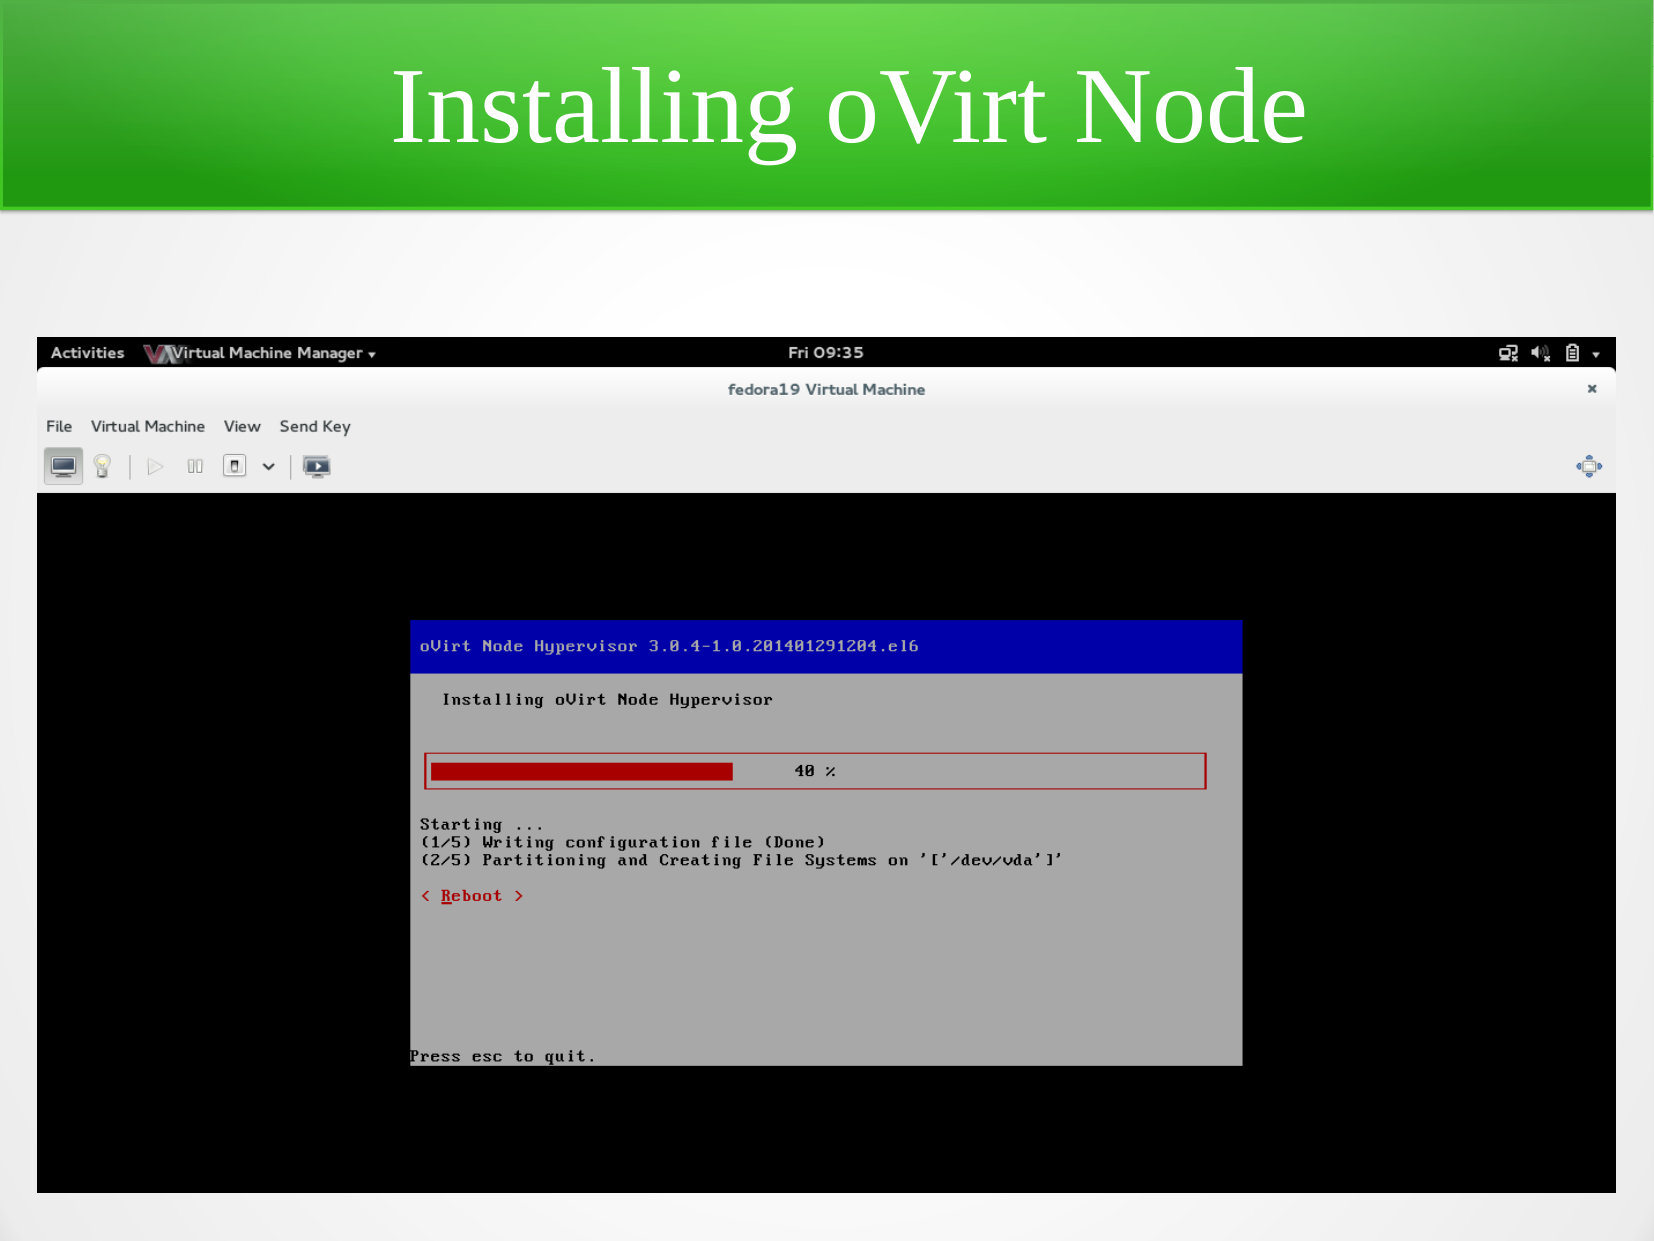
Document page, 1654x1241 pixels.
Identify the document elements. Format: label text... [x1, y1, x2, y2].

picture [37, 337, 1616, 1193]
title Installing oVirt Node [86, 11, 1576, 200]
